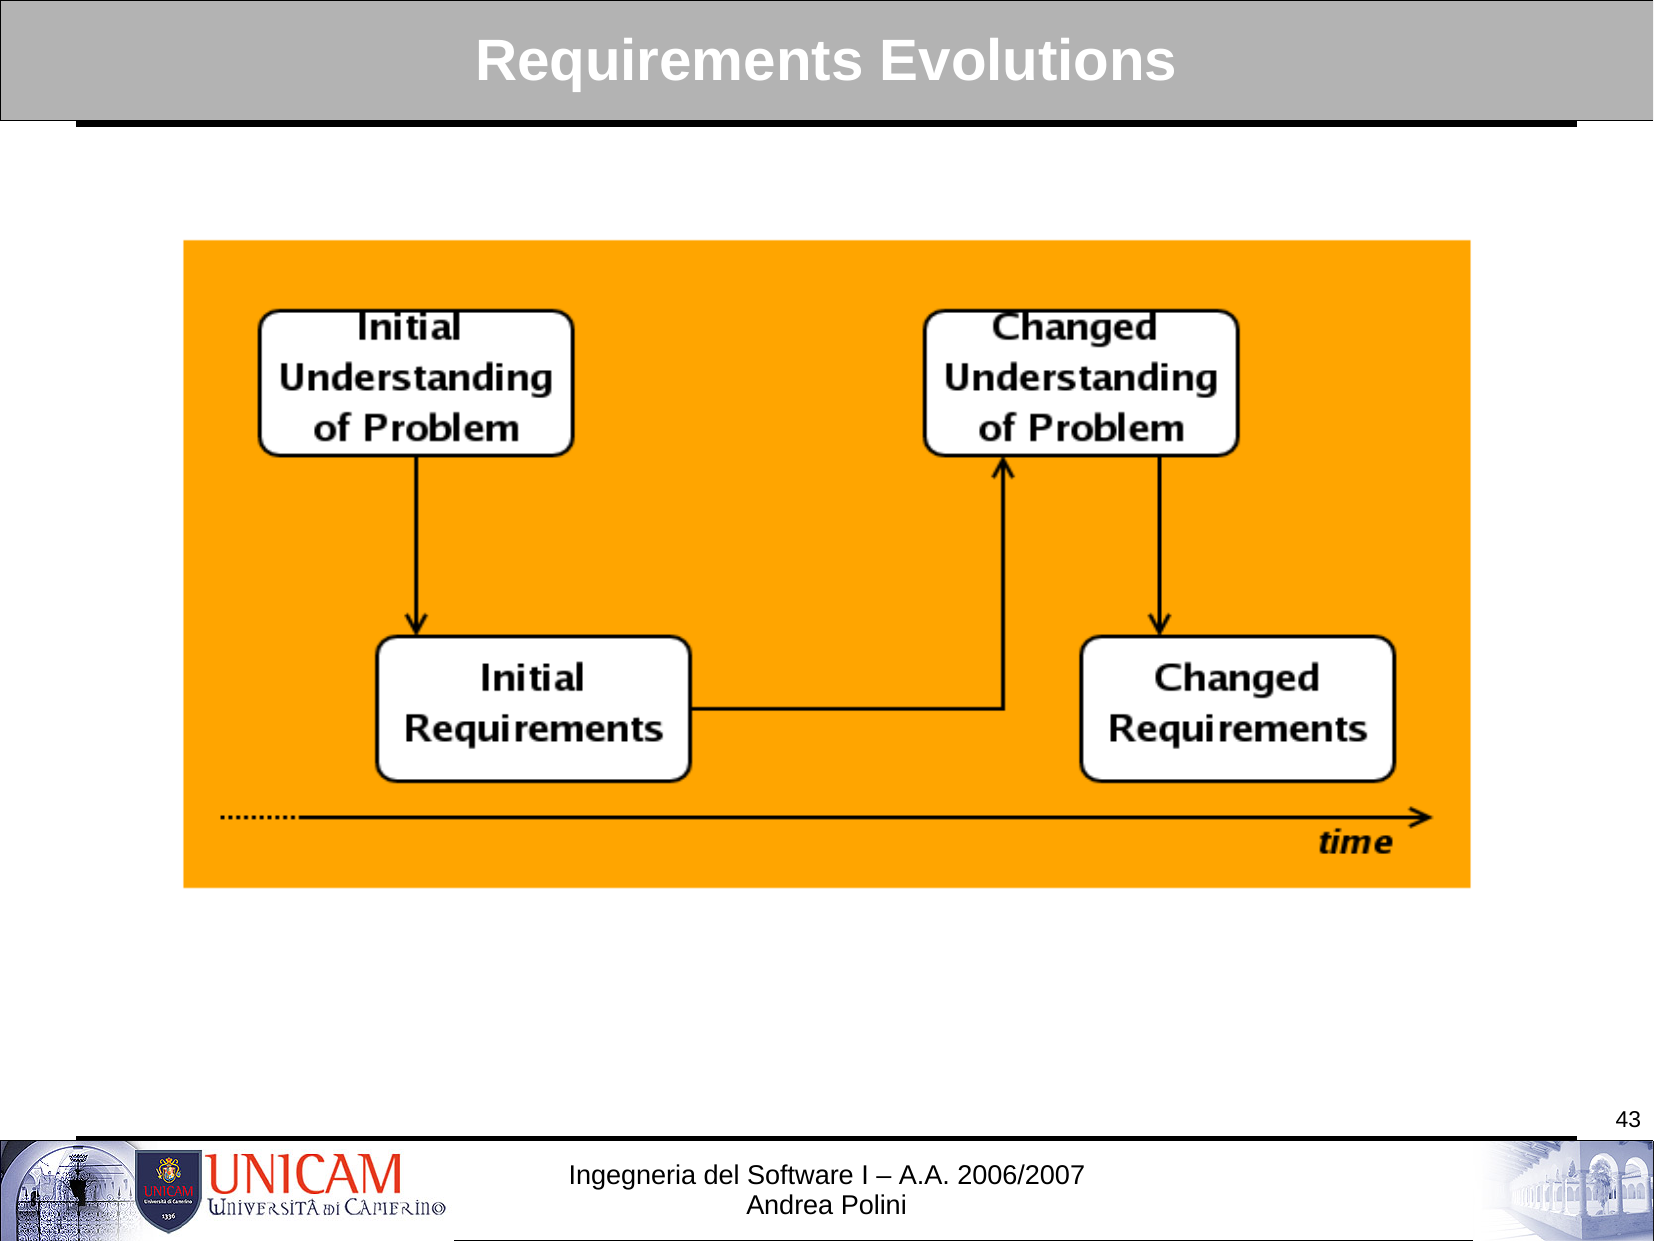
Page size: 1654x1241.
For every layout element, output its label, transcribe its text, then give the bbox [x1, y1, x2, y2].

picture [0, 1141, 454, 1241]
picture [1473, 1141, 1654, 1241]
picture [180, 237, 1473, 892]
title Requirements Evolutions [0, 0, 1653, 121]
